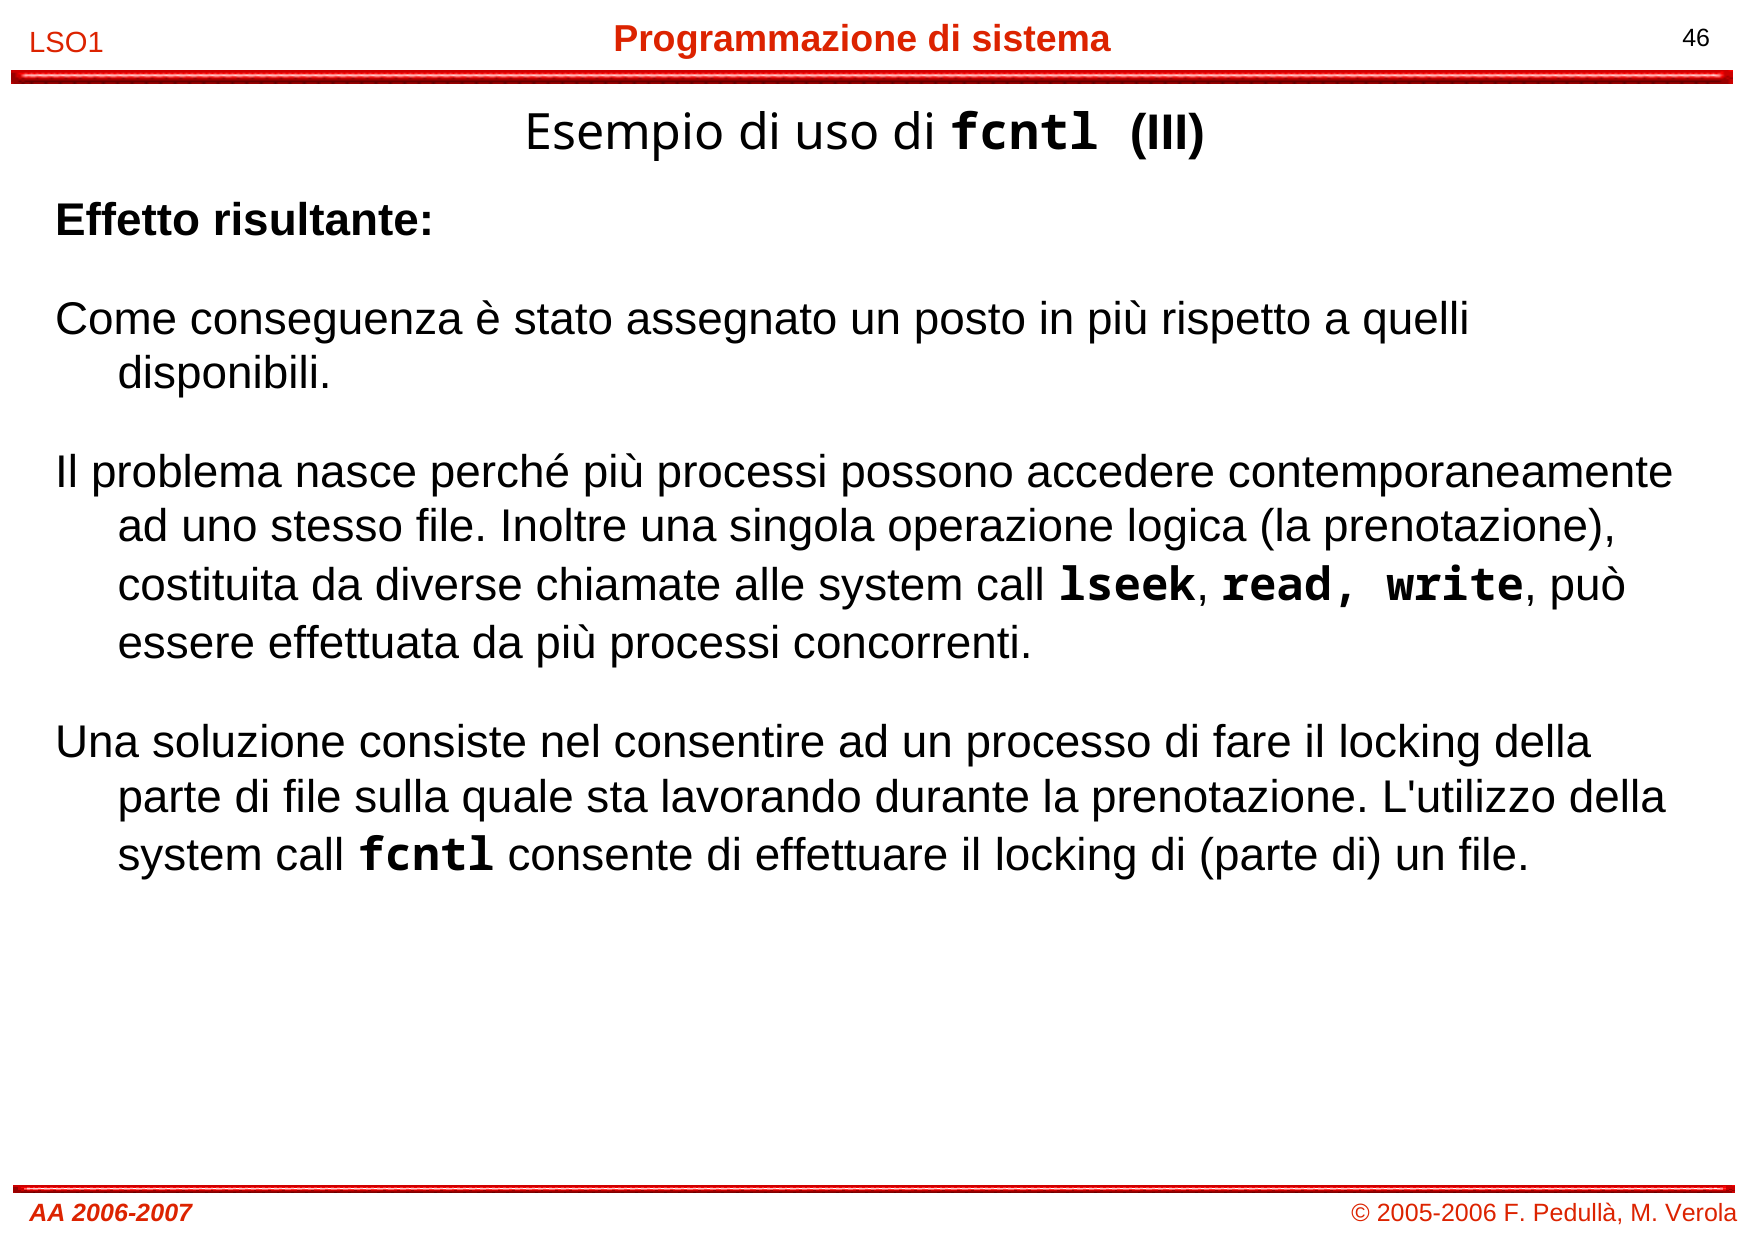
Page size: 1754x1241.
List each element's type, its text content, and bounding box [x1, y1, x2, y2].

list Effetto risultante: Come conseguenza è stato assegnato un posto in più rispetto a quelli disponibili. Il problema nasce perché più processi possono accedere contemporaneamente ad uno stesso file. Inoltre una singola operazione logica (la prenotazione), costituita da diverse chiamate alle system call lseek, read, write, può essere effettuata da più processi concorrenti. Una soluzione consiste nel consentire ad un processo di fare il locking della parte di file sulla quale sta lavorando durante la prenotazione. L'utilizzo della system call fcntl consente di effettuare il locking di (parte di) un file. [40, 183, 1712, 967]
picture [11, 70, 1733, 84]
picture [13, 1185, 1735, 1193]
title Esempio di uso di fcntl (III) [407, 84, 1323, 180]
